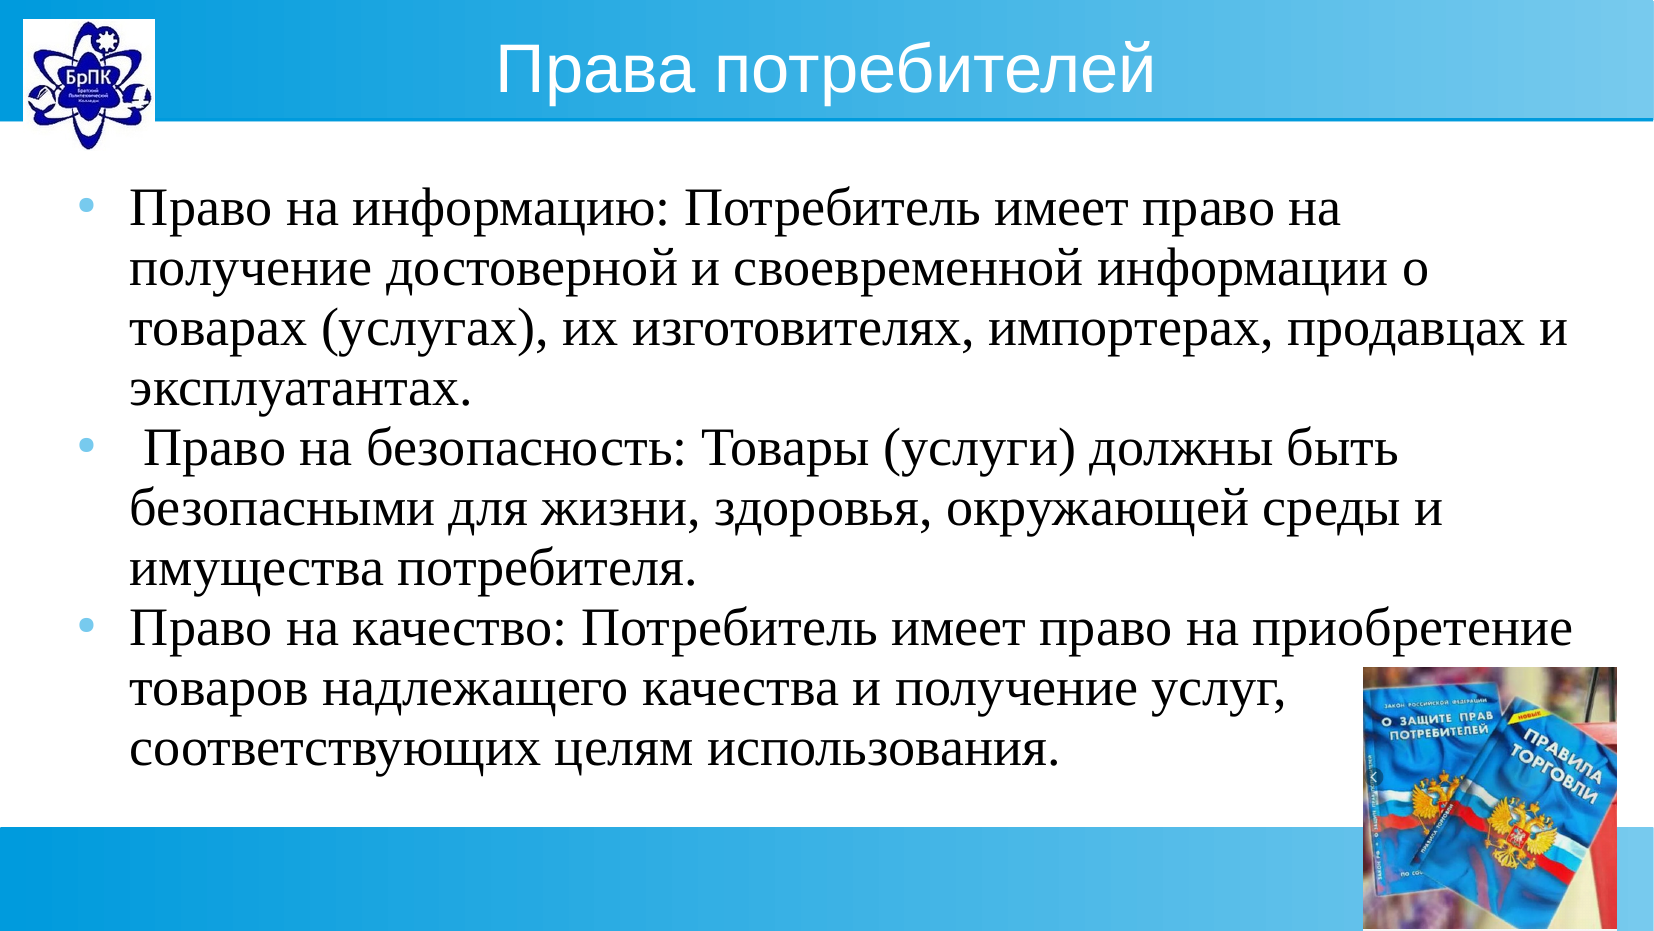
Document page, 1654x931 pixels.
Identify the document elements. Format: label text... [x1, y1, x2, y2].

title Права потребителей [155, 29, 1595, 108]
picture [1363, 667, 1617, 931]
picture [23, 20, 155, 151]
list Право на информацию: Потребитель имеет право на получение достоверной и своевременной информации о товарах (услугах), их изготовителях, импортерах, продавцах и эксплуатантах. Право на безопасность: Товары (услуги) должны быть безопасными для жизни, здоровья, окружающей среды и имущества потребителя. Право на качество: Потребитель имеет право на приобретение товаров надлежащего качества и получение услуг, соответствующих целям использования. [59, 177, 1595, 768]
